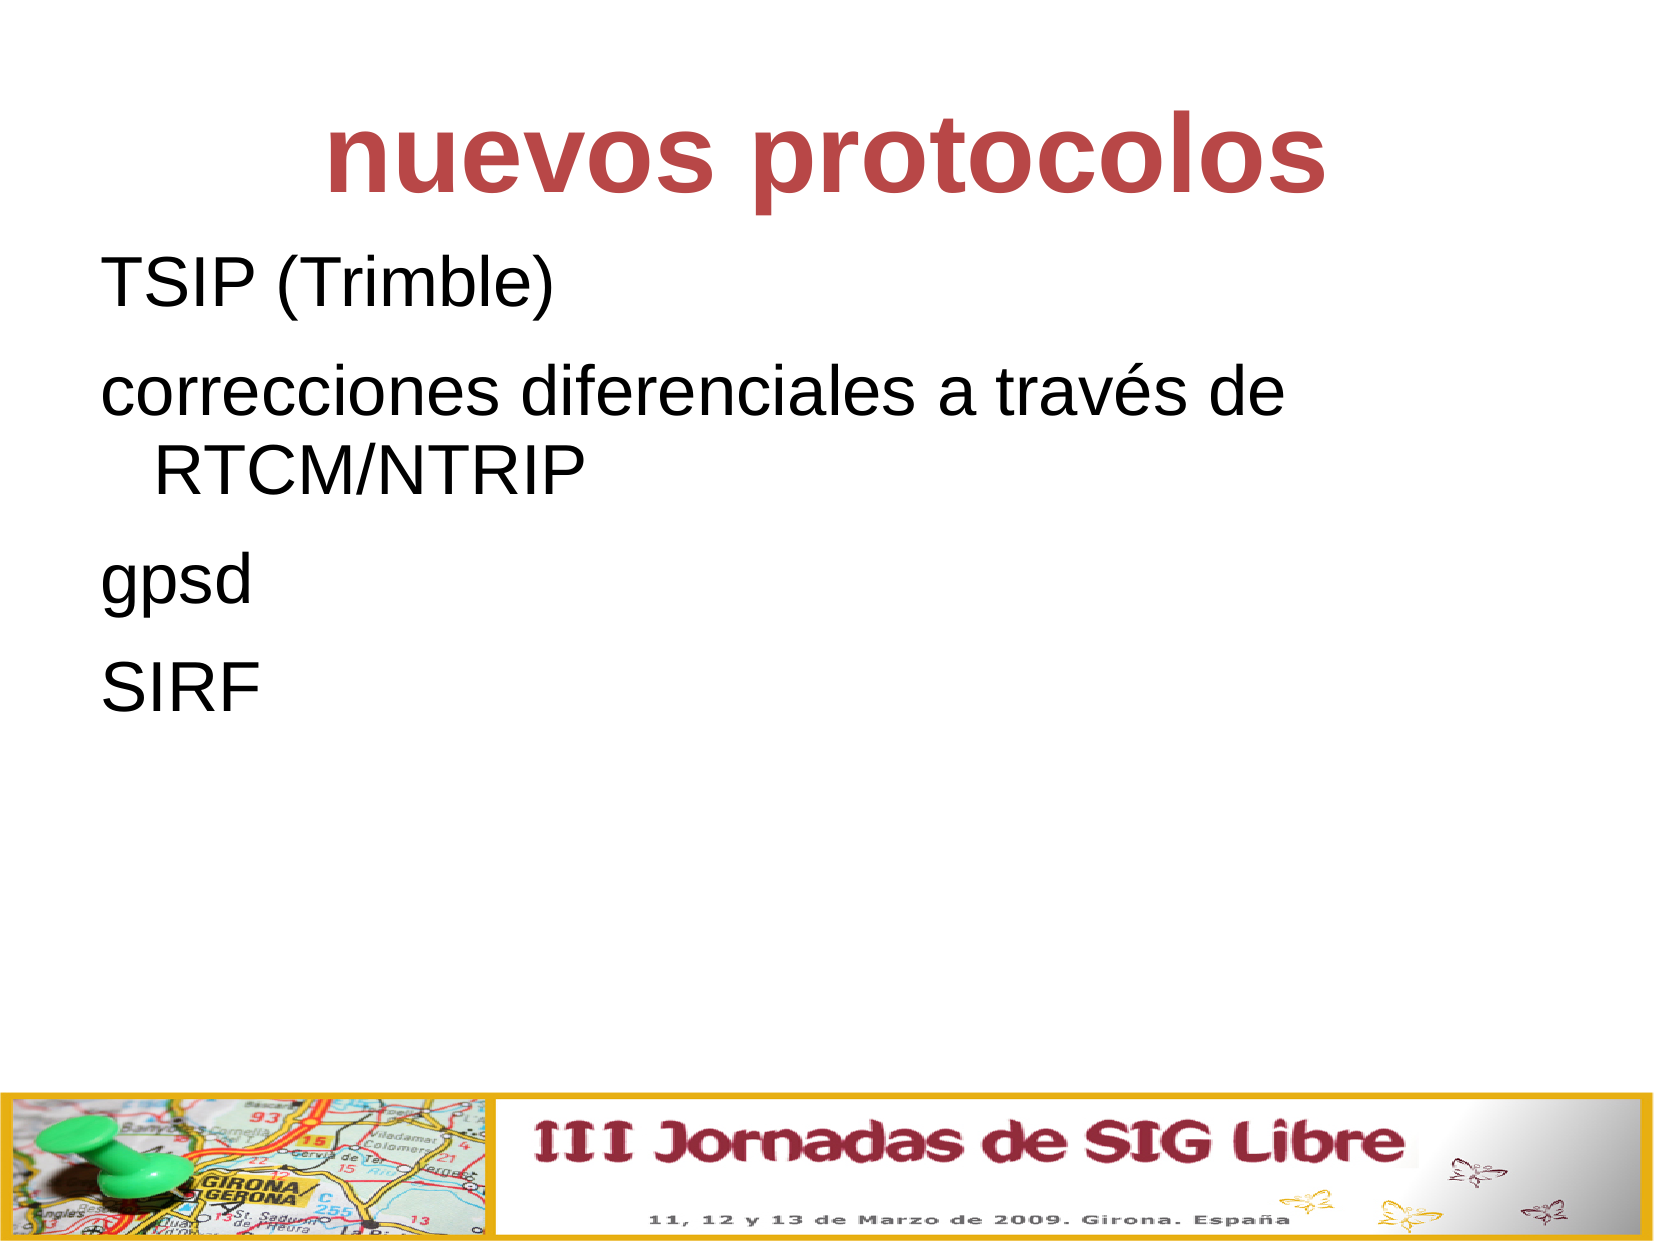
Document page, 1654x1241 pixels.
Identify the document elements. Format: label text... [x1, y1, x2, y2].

list TSIP (Trimble) correcciones diferenciales a través de RTCM/NTRIP gpsd SIRF [82, 242, 1571, 1047]
picture [0, 1092, 1654, 1241]
title nuevos protocolos [82, 56, 1571, 242]
